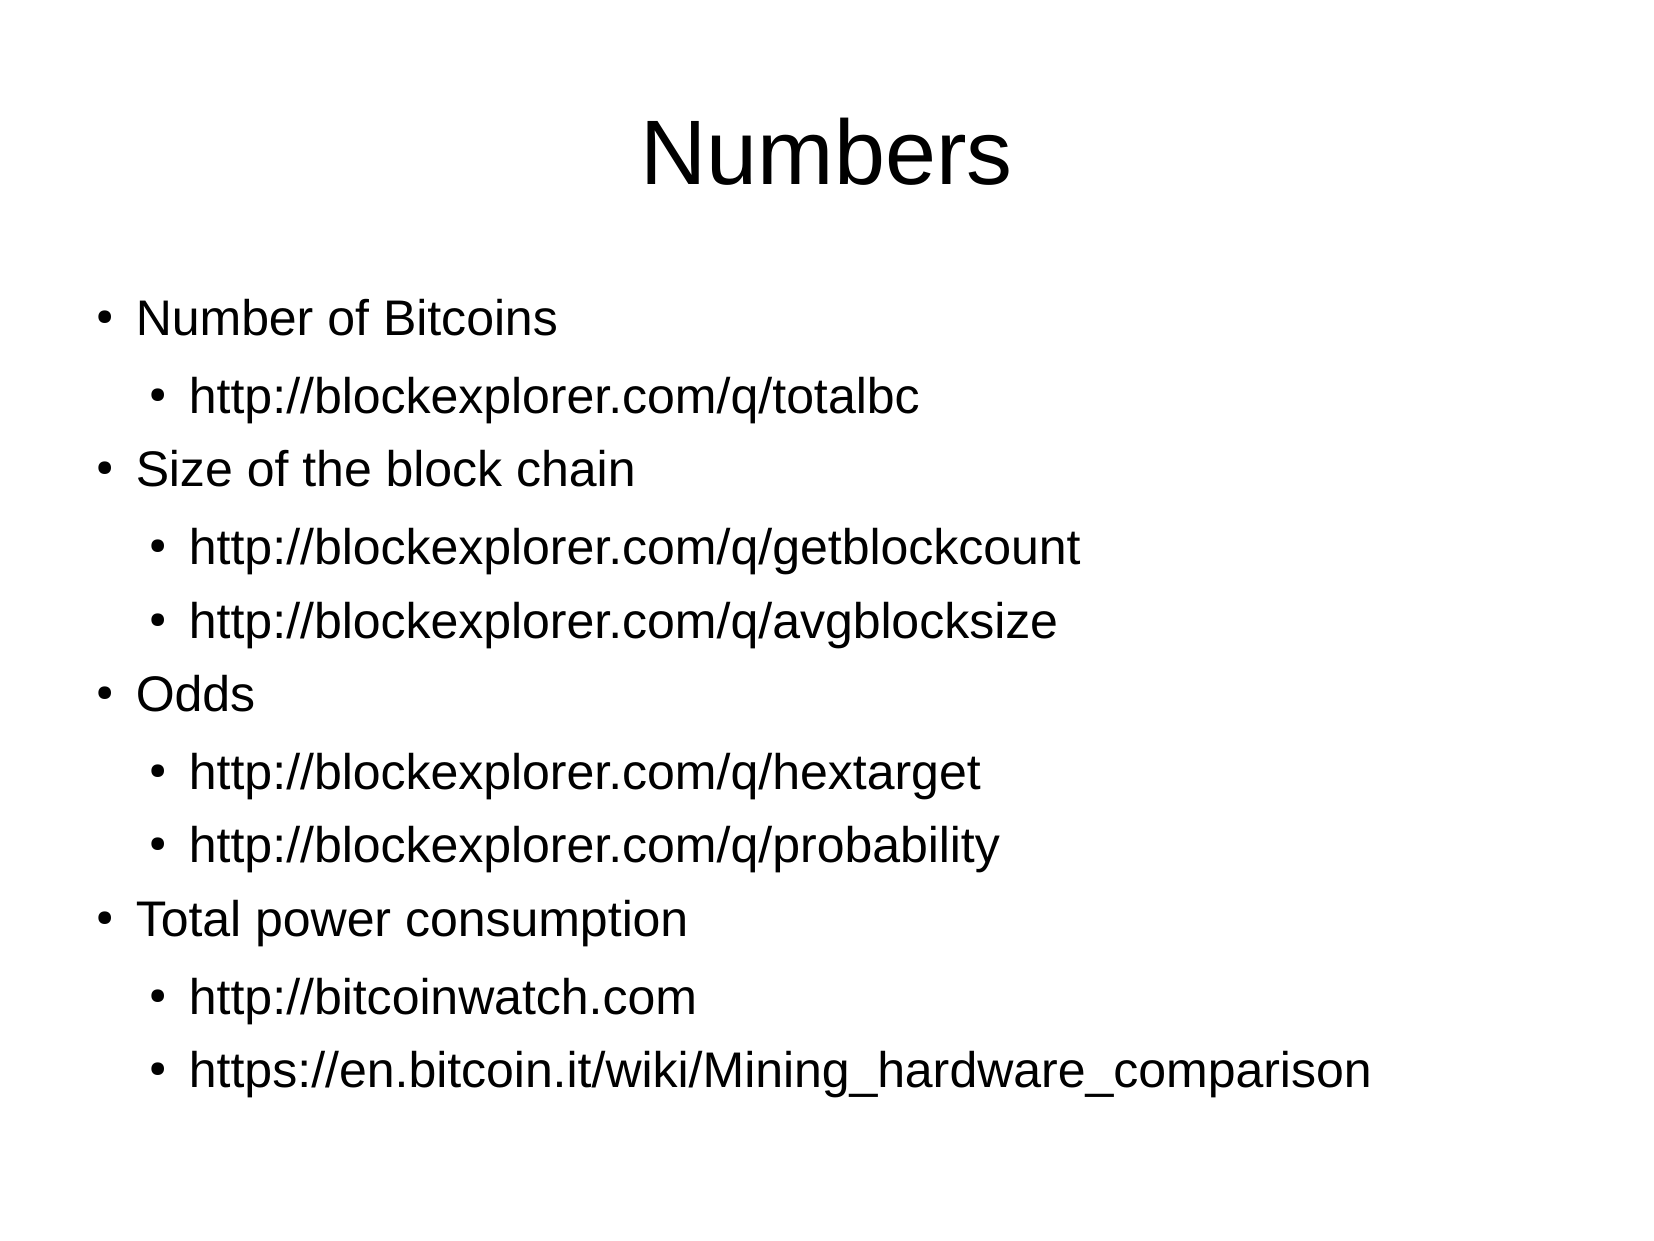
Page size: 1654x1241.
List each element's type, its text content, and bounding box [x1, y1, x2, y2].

title Numbers [82, 56, 1571, 250]
list Number of Bitcoins http://blockexplorer.com/q/totalbc Size of the block chain http://blockexplorer.com/q/getblockcount http://blockexplorer.com/q/avgblocksize Odds http://blockexplorer.com/q/hextarget http://blockexplorer.com/q/probability Total power consumption http://bitcoinwatch.com https://en.bitcoin.it/wiki/Mining_hardware_comparison [82, 290, 1571, 1109]
